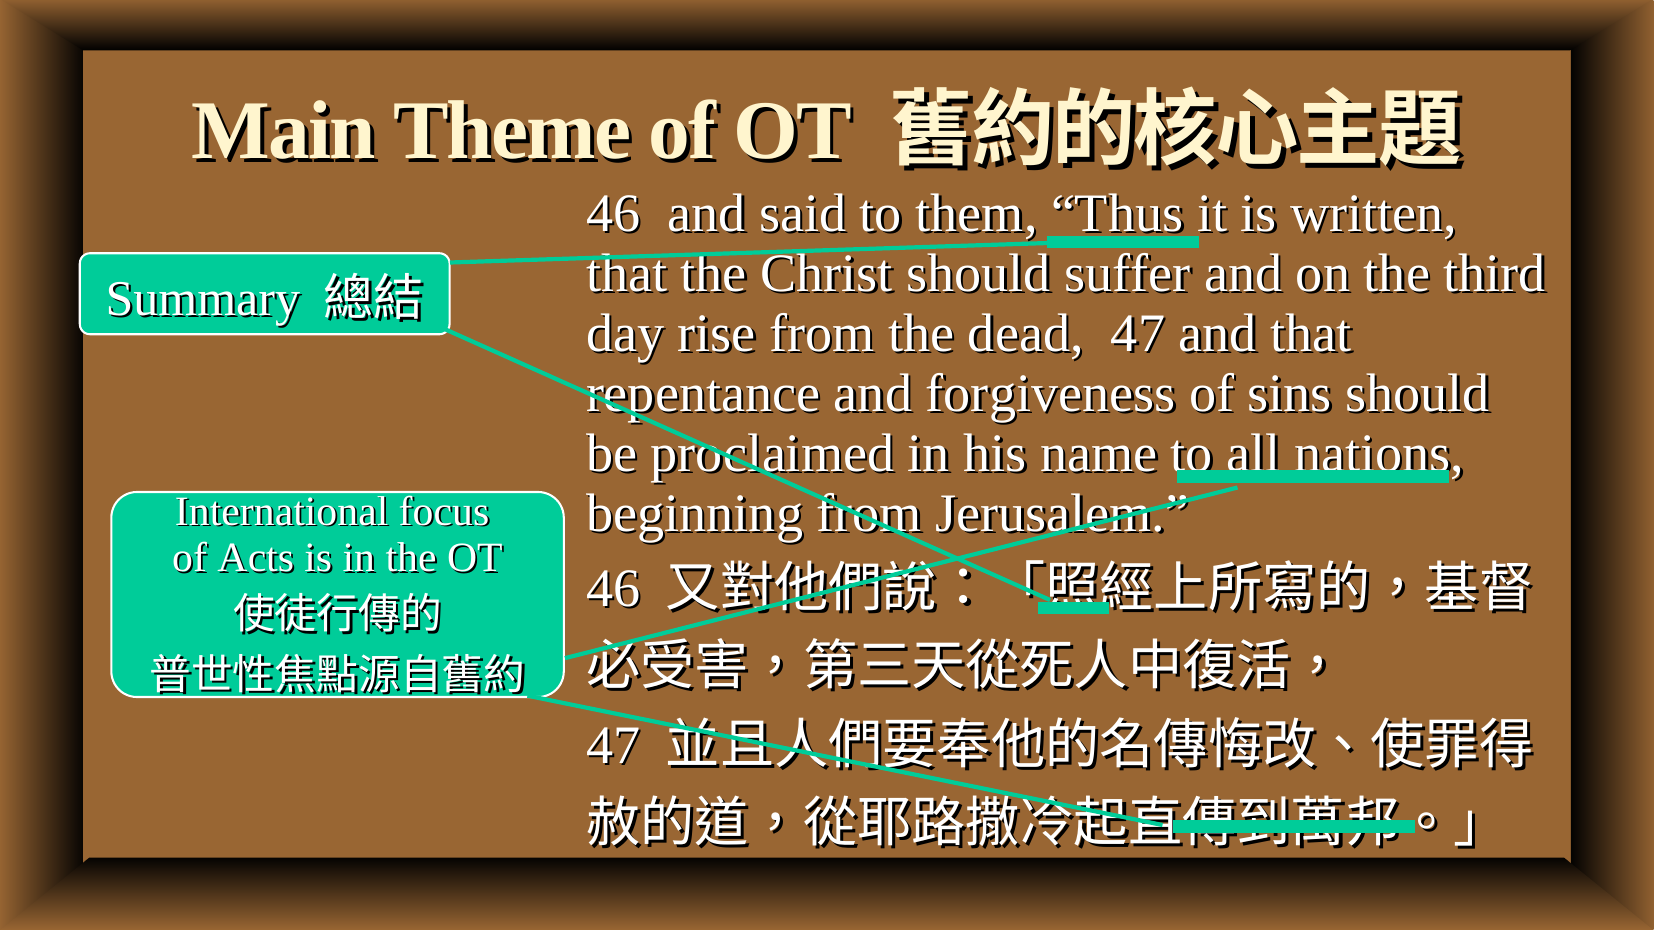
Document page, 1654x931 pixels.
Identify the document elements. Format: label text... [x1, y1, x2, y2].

list 46 and said to them, “Thus it is written, that the Christ should suffer and on the third day rise from the dead, 47 and that repentance and forgiveness of sins should be proclaimed in his name to all nations, beginning from Jerusalem.” 46 又對他們說：「照經上所寫的，基督必受害，第三天從死人中復活， 47 並且人們要奉他的名傳悔改、使罪得赦的道，從耶路撒冷起直傳到萬邦。」 [570, 175, 1563, 842]
text_box Summary 總結 [79, 253, 450, 335]
text_box International focus of Acts is in the OT 使徒行傳的 普世性焦點源自舊約 [111, 491, 564, 698]
title Main Theme of OT 舊約的核心主題 [165, 59, 1489, 186]
list 46 and said to them, “Thus it is written, that the Christ should suffer and on the third day rise from the dead, 47 and that repentance and forgiveness of sins should be proclaimed in his name to all nations, beginning from Jerusalem.” 46 又對他們說：「照經上所寫的，基督必受害，第三天從死人中復活， 47 並且人們要奉他的名傳悔改、使罪得赦的道，從耶路撒冷起直傳到萬邦。」 [570, 388, 948, 654]
